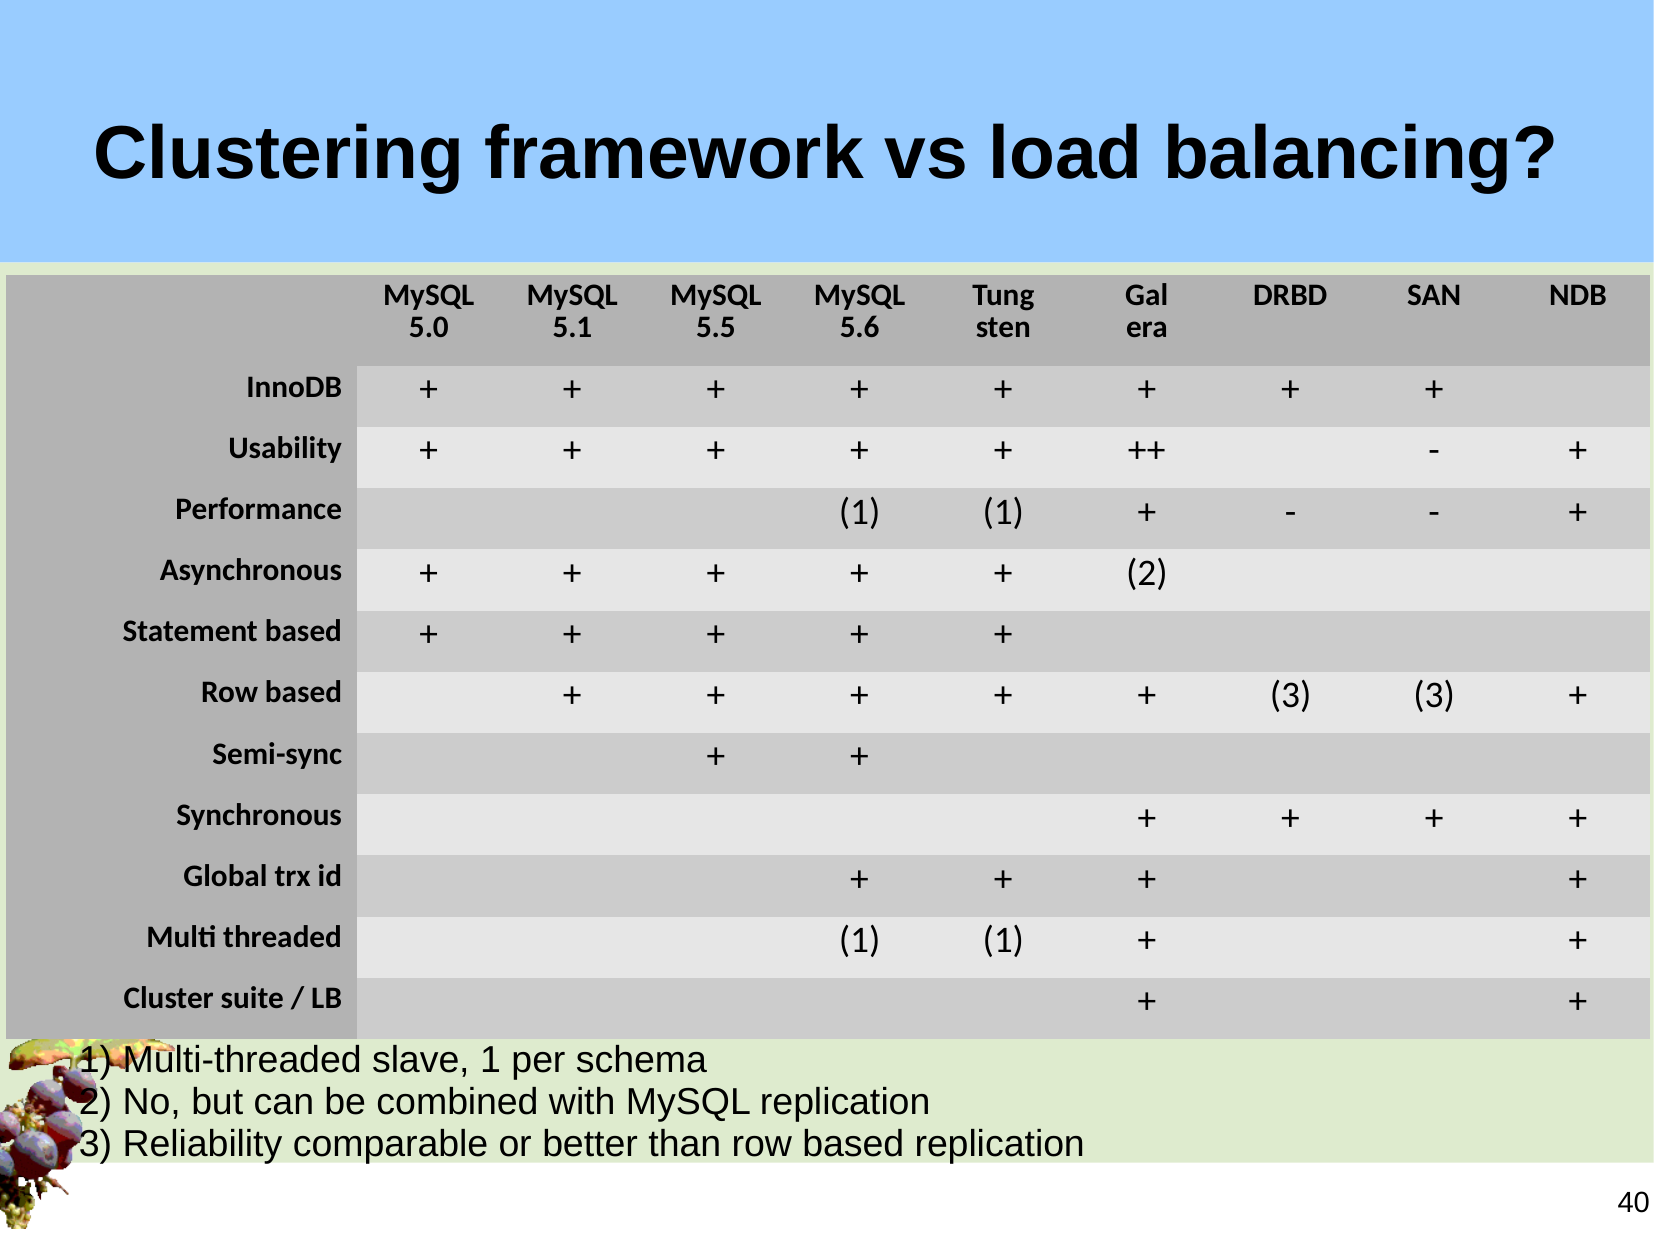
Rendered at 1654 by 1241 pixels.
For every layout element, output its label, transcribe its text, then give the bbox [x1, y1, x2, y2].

table_cell [1219, 549, 1362, 611]
table_cell [357, 794, 501, 855]
table_cell Performance [6, 488, 357, 549]
table_cell [1506, 549, 1650, 611]
table_cell + [788, 427, 931, 488]
table_cell [1219, 733, 1362, 794]
table_cell + [788, 549, 931, 611]
table_cell + [788, 611, 931, 672]
table_cell [1506, 733, 1650, 794]
table_cell + [1506, 978, 1650, 1039]
table_cell [357, 488, 501, 549]
table_cell + [1075, 488, 1219, 549]
table_cell [931, 794, 1075, 855]
table_cell + [644, 427, 788, 488]
table_header Gal era [1075, 275, 1219, 366]
table_cell + [501, 672, 644, 733]
table_cell + [1506, 917, 1650, 978]
table_cell + [1506, 855, 1650, 917]
table_cell + [357, 427, 501, 488]
table_cell + [1506, 488, 1650, 549]
table_cell (3) [1362, 672, 1506, 733]
table_cell [931, 733, 1075, 794]
table_cell [1219, 917, 1362, 978]
table_cell [1506, 611, 1650, 672]
table_cell + [931, 611, 1075, 672]
table_cell (1) [788, 488, 931, 549]
table_header MySQL 5.6 [788, 275, 931, 366]
table_cell + [644, 611, 788, 672]
table_cell + [644, 733, 788, 794]
table_cell [1219, 855, 1362, 917]
table_cell + [1219, 366, 1362, 427]
table_cell + [788, 672, 931, 733]
table_cell [1219, 427, 1362, 488]
table_cell + [1075, 366, 1219, 427]
table_header DRBD [1219, 275, 1362, 366]
table_cell + [788, 855, 931, 917]
table_cell + [1506, 672, 1650, 733]
table_cell [788, 794, 931, 855]
table_cell [357, 855, 501, 917]
table_cell + [501, 366, 644, 427]
table_cell [357, 672, 501, 733]
table_cell [1362, 549, 1506, 611]
table_cell + [1362, 794, 1506, 855]
table_cell + [1362, 366, 1506, 427]
table_cell (3) [1219, 672, 1362, 733]
table_cell + [357, 366, 501, 427]
table_cell [644, 855, 788, 917]
table_header MySQL 5.5 [644, 275, 788, 366]
table_cell + [644, 366, 788, 427]
table_cell + [501, 427, 644, 488]
table_cell + [1075, 672, 1219, 733]
table_cell + [931, 672, 1075, 733]
table_cell - [1219, 488, 1362, 549]
table_cell + [1075, 978, 1219, 1038]
table_cell + [1506, 794, 1650, 855]
table_cell [1075, 733, 1219, 794]
table_cell [1506, 366, 1650, 427]
table_cell - [1362, 488, 1506, 549]
table_cell + [644, 672, 788, 733]
table_cell (1) [788, 917, 931, 978]
table_cell Statement based [6, 611, 357, 672]
table_cell [1219, 611, 1362, 672]
table_cell + [1075, 917, 1219, 978]
table_cell [644, 794, 788, 855]
table_cell + [357, 549, 501, 611]
table_cell [1362, 855, 1506, 917]
table_cell Global trx id [6, 855, 357, 917]
table_cell Row based [6, 672, 357, 733]
table_header SAN [1362, 275, 1506, 366]
table_header [6, 275, 357, 366]
table_header Tung sten [931, 275, 1075, 366]
table_cell [357, 978, 501, 1038]
table_cell + [931, 855, 1075, 917]
table_cell Asynchronous [6, 549, 357, 611]
table_cell Semi-sync [6, 733, 357, 794]
title Clustering framework vs load balancing? [82, 49, 1571, 257]
table_cell + [1075, 855, 1219, 917]
table_cell ++ [1075, 427, 1219, 488]
table_cell + [1075, 794, 1219, 855]
table_cell Cluster suite / LB [6, 978, 357, 1039]
table_cell + [1219, 794, 1362, 855]
table_cell [1219, 978, 1362, 1038]
table_cell [644, 978, 788, 1038]
table_cell [931, 978, 1075, 1038]
table_cell + [931, 427, 1075, 488]
table_cell [788, 978, 931, 1038]
table_cell [501, 855, 644, 917]
table_cell [501, 917, 644, 978]
table_cell + [644, 549, 788, 611]
table_cell - [1362, 427, 1506, 488]
table_cell + [357, 611, 501, 672]
table_cell Usability [6, 427, 357, 488]
table_cell [357, 917, 501, 978]
table_cell + [931, 366, 1075, 427]
table_cell [1362, 611, 1506, 672]
table_cell + [931, 549, 1075, 611]
table_cell Multi threaded [6, 917, 357, 978]
table_cell [1362, 917, 1506, 978]
table_cell [1362, 733, 1506, 794]
table_cell + [788, 733, 931, 794]
table_cell (2) [1075, 549, 1219, 611]
table_cell + [1506, 427, 1650, 488]
table_cell [501, 733, 644, 794]
table_cell [501, 794, 644, 855]
table_cell + [501, 549, 644, 611]
table_cell InnoDB [6, 366, 357, 427]
table_cell Synchronous [6, 794, 357, 855]
table_header NDB [1506, 275, 1650, 366]
table_cell [644, 917, 788, 978]
table_cell [644, 488, 788, 549]
table_cell (1) [931, 488, 1075, 549]
picture [0, 990, 188, 1229]
table_cell [357, 733, 501, 794]
table_cell [501, 488, 644, 549]
table_cell [1362, 978, 1506, 1038]
table_cell (1) [931, 917, 1075, 978]
table_cell + [788, 366, 931, 427]
list 1) Multi-threaded slave, 1 per schema 2) No, but can be combined with MySQL replication 3) Reliability comparable or better than row based replication [8, 1038, 1583, 1165]
table_cell [501, 978, 644, 1038]
table_cell + [501, 611, 644, 672]
table_header MySQL 5.1 [501, 275, 644, 366]
table_cell [1075, 611, 1219, 672]
table_header MySQL 5.0 [357, 275, 501, 366]
